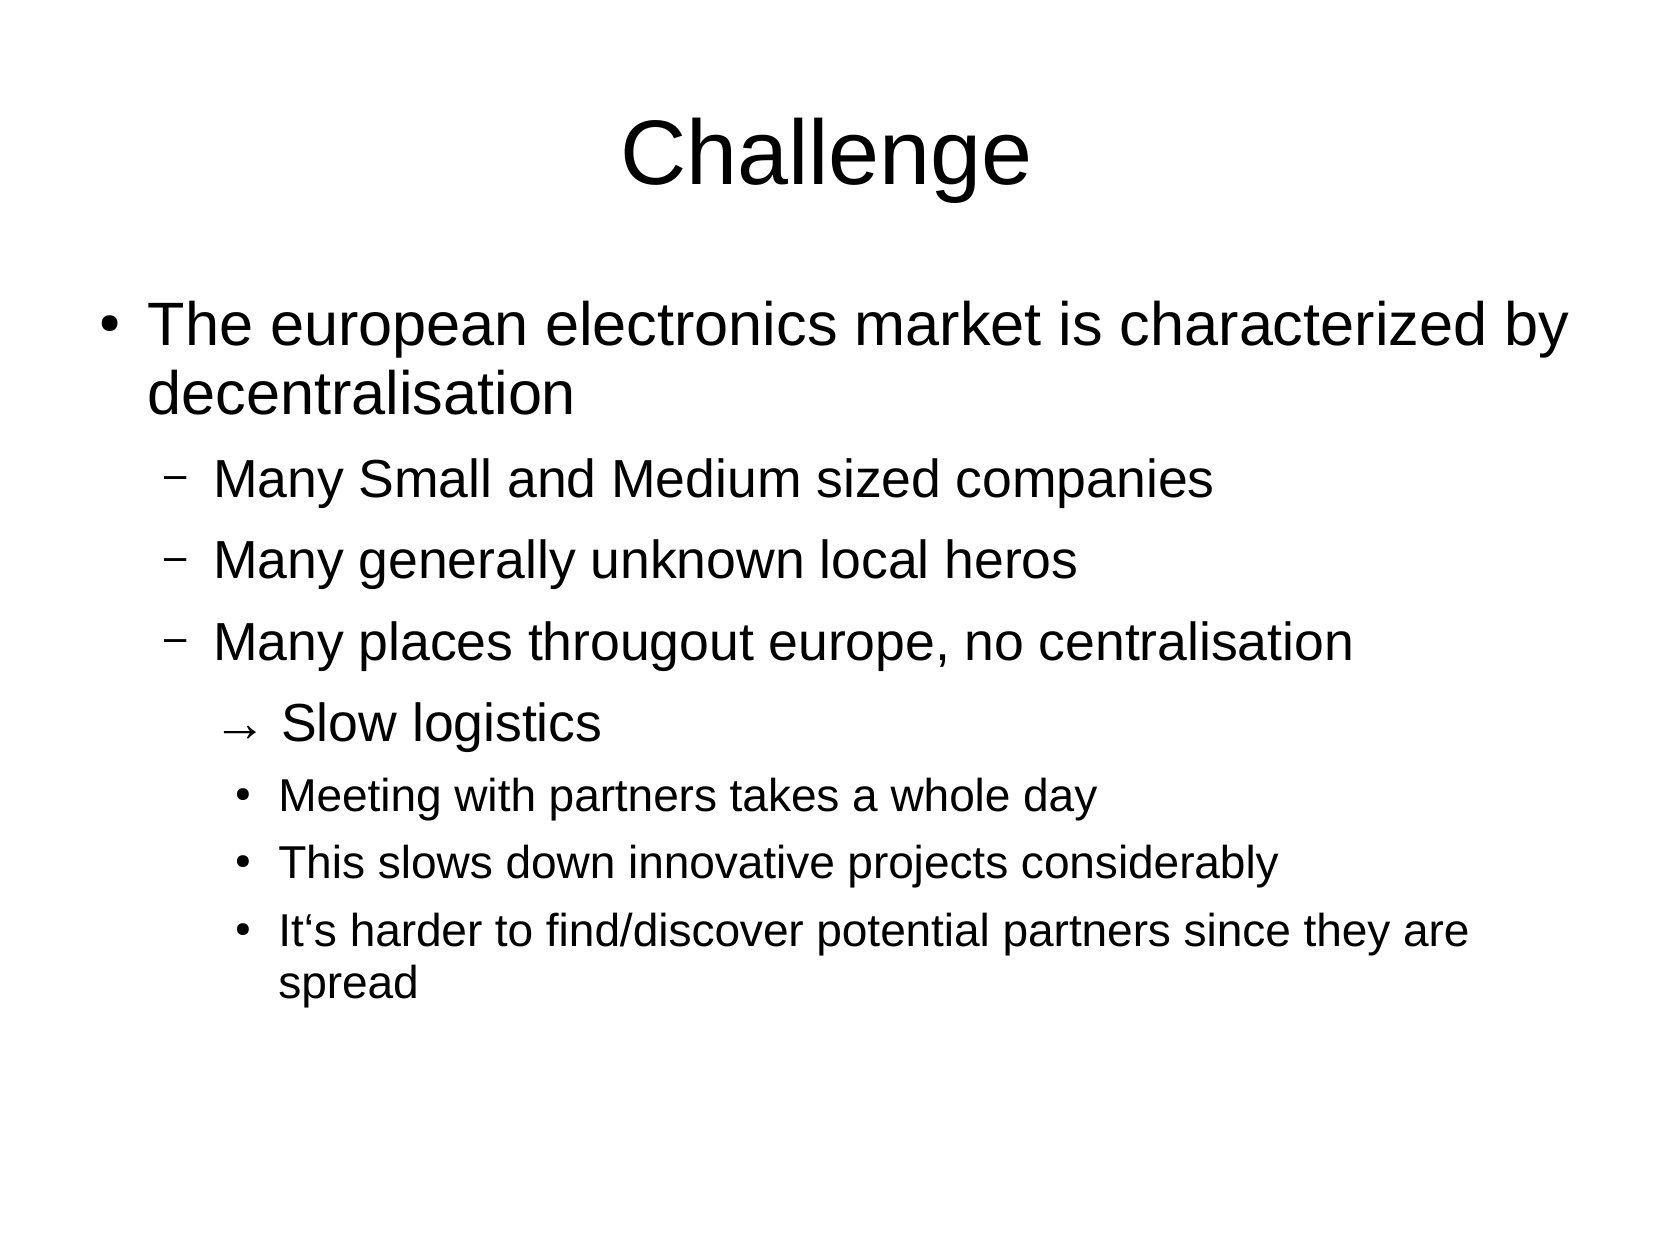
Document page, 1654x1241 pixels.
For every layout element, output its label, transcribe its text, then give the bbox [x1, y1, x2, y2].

list The european electronics market is characterized by decentralisation Many Small and Medium sized companies Many generally unknown local heros Many places througout europe, no centralisation → Slow logistics Meeting with partners takes a whole day This slows down innovative projects considerably It‘s harder to find/discover potential partners since they are spread [82, 290, 1571, 1010]
title Challenge [82, 49, 1571, 257]
